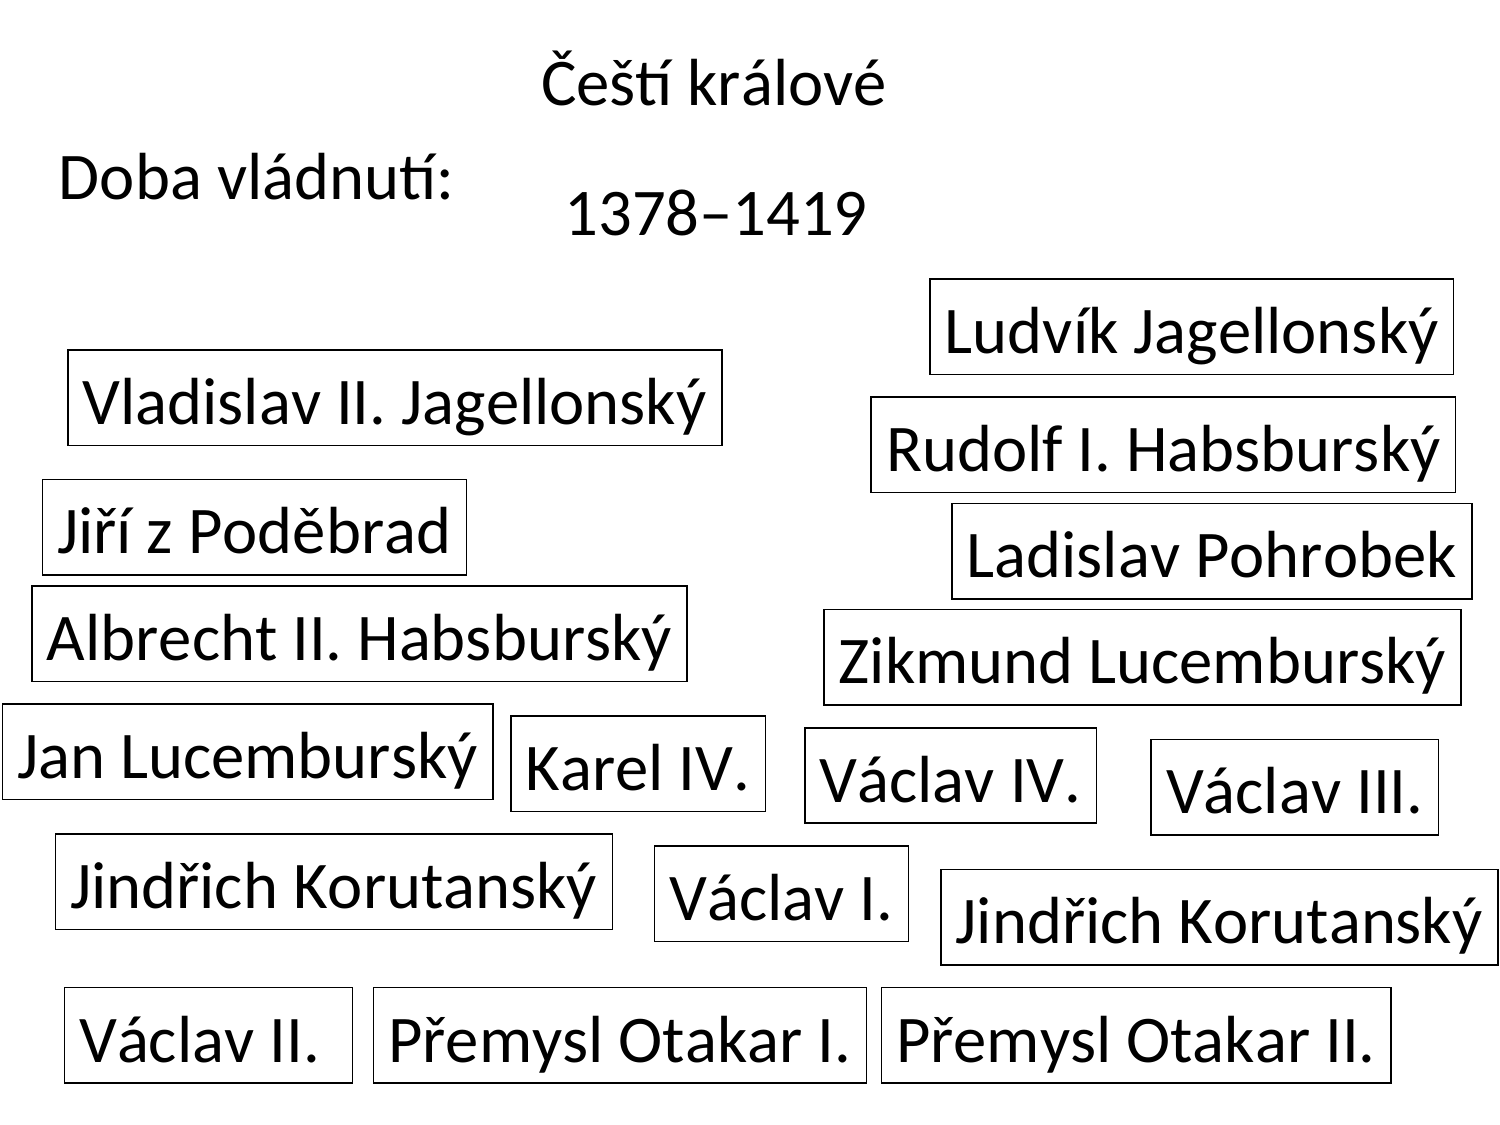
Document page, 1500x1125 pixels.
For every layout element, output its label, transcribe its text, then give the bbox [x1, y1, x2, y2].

text_box Zikmund Lucemburský [824, 609, 1462, 706]
text_box Vladislav II. Jagellonský [68, 349, 722, 446]
text_box Karel IV. [510, 716, 766, 812]
text_box Rudolf I. Habsburský [871, 397, 1456, 493]
text_box Václav IV. [805, 727, 1097, 824]
text_box Václav III. [1151, 739, 1439, 835]
text_box Jiří z Poděbrad [42, 479, 467, 576]
text_box Jan Lucemburský [2, 704, 493, 800]
text_box Ludvík Jagellonský [929, 278, 1454, 375]
text_box Ladislav Pohrobek [951, 503, 1473, 599]
text_box Čeští králové [526, 30, 903, 127]
text_box Jindřich Korutanský [940, 869, 1498, 965]
text_box Přemysl Otakar I. [373, 987, 867, 1084]
text_box Přemysl Otakar II. [881, 987, 1392, 1084]
text_box Jindřich Korutanský [55, 834, 613, 930]
text_box Doba vládnutí: [44, 125, 470, 221]
text_box Václav I. [654, 846, 909, 942]
text_box Albrecht II. Habsburský [32, 586, 687, 682]
text_box Václav II. [64, 987, 353, 1084]
text_box 1378–1419 [549, 160, 883, 257]
